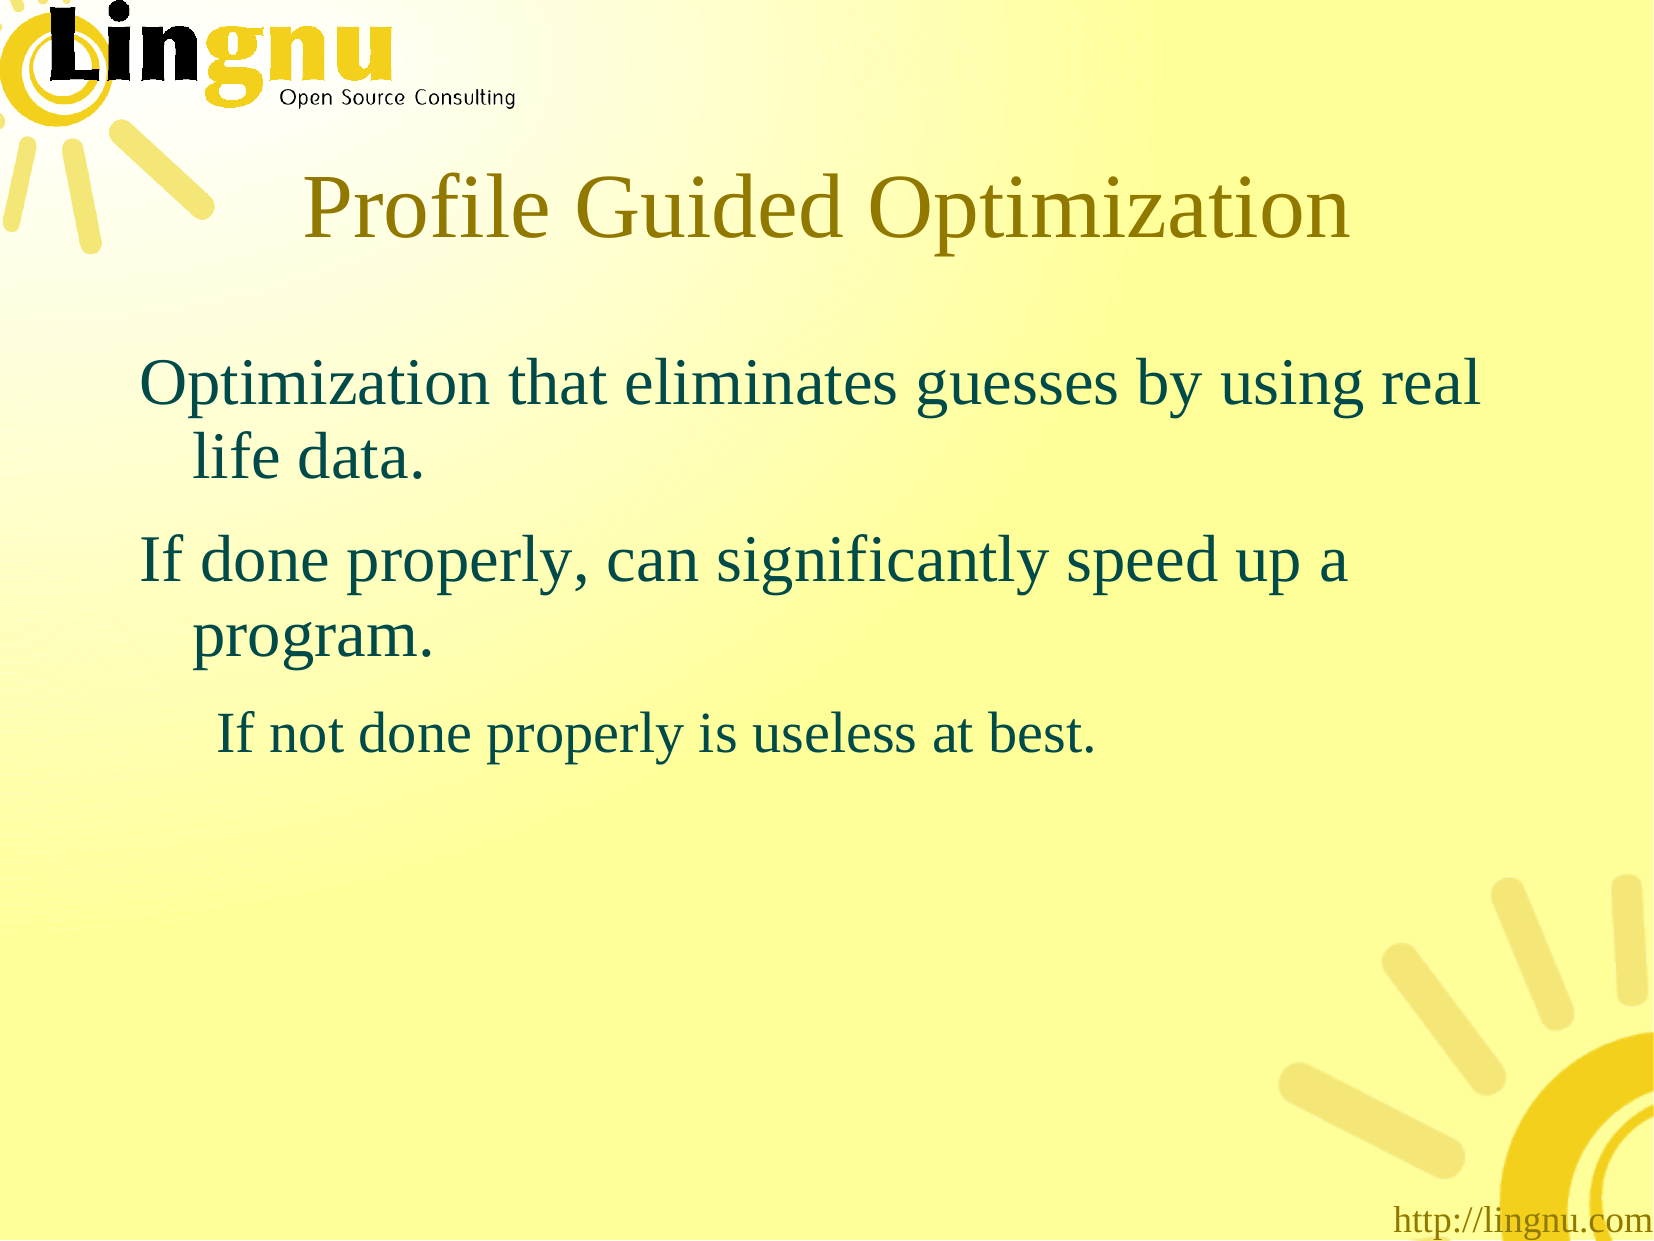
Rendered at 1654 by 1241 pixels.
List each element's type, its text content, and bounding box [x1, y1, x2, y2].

list Optimization that eliminates guesses by using real life data. If done properly, can significantly speed up a program. If not done properly is useless at best. [121, 344, 1534, 1127]
picture [1256, 871, 1654, 1241]
picture [0, 0, 516, 256]
title Profile Guided Optimization [121, 102, 1534, 311]
